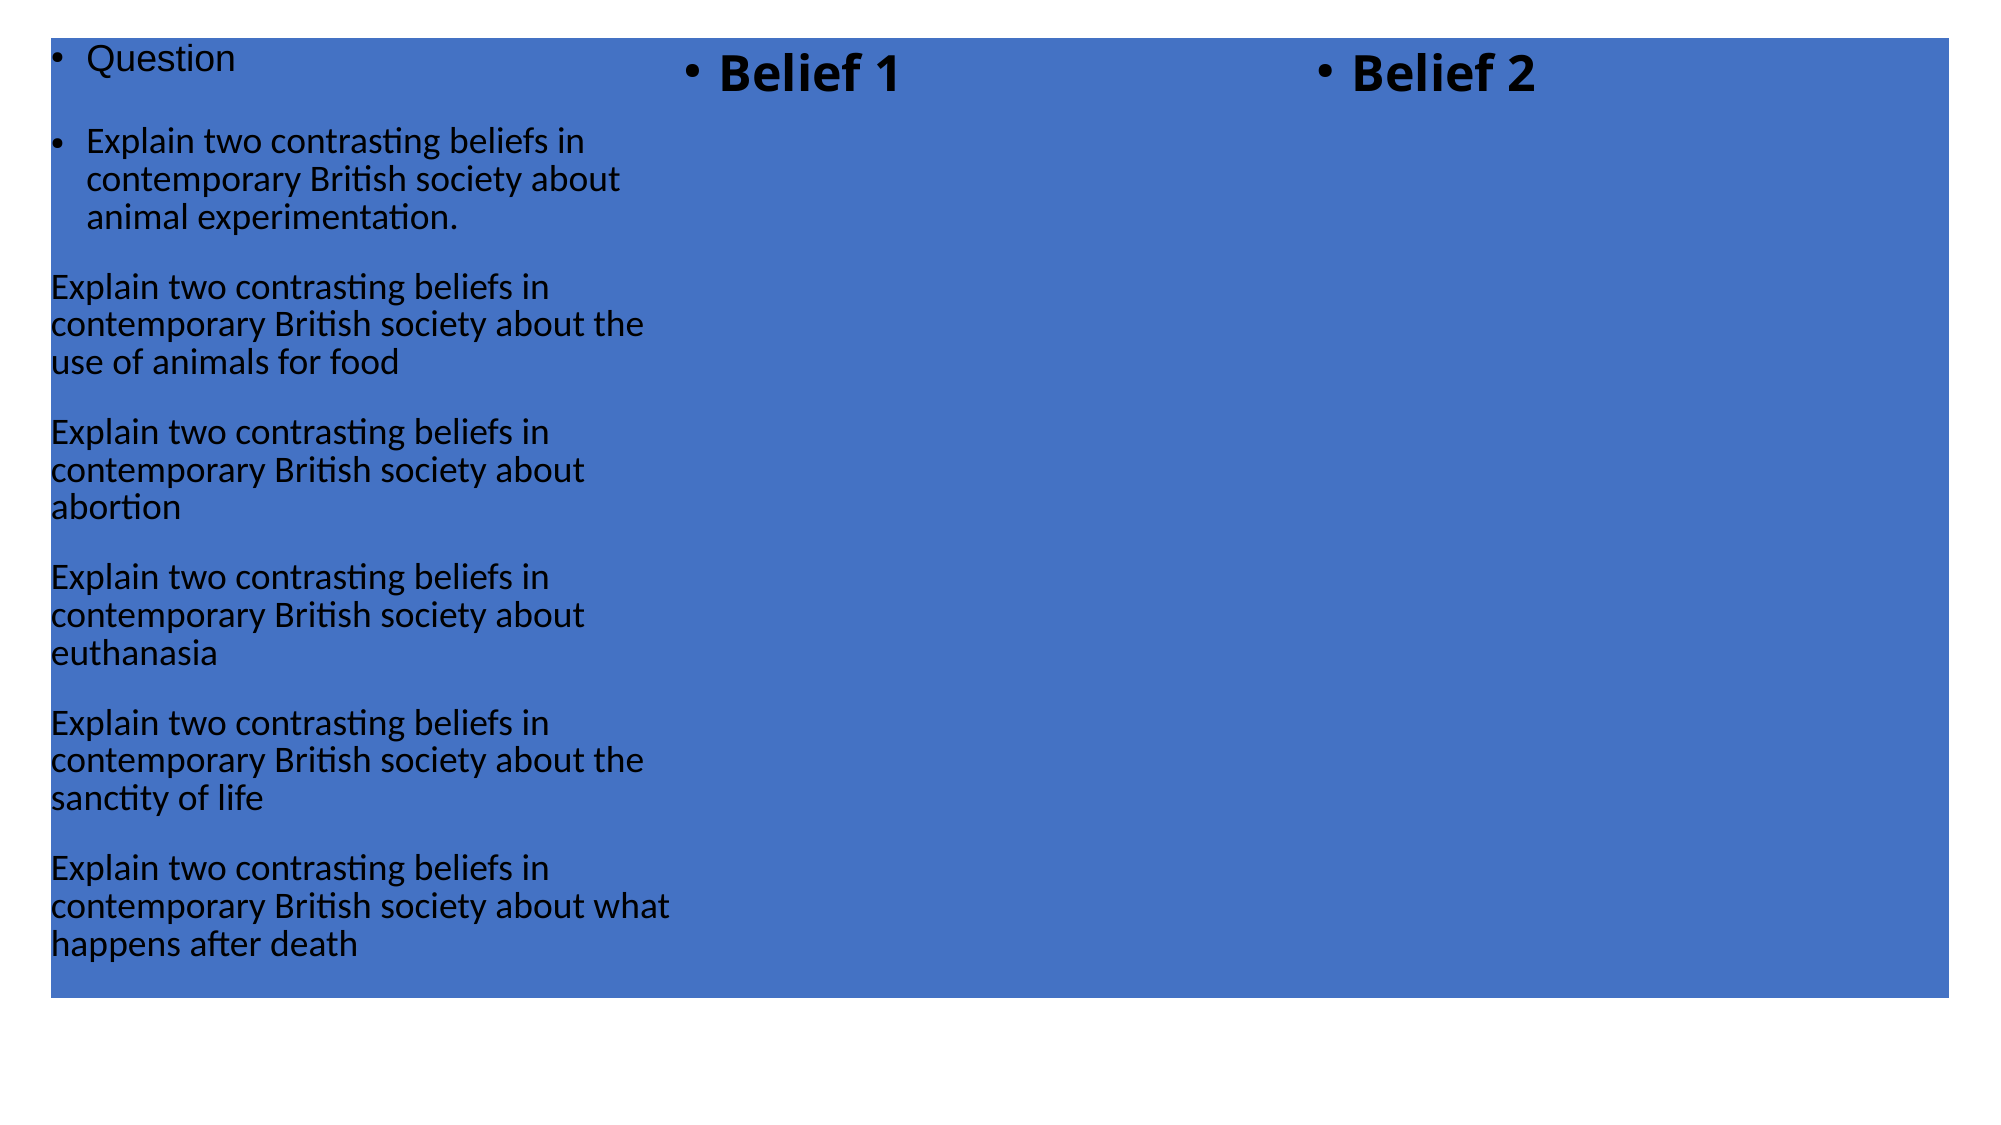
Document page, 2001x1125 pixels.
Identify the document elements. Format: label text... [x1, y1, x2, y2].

table_cell Explain two contrasting beliefs in contemporary British society about animal experimentation. [51, 126, 684, 271]
table_header Belief 1 [684, 38, 1316, 126]
table_cell Explain two contrasting beliefs in contemporary British society about the use of animals for food [51, 271, 684, 416]
table_cell [1316, 852, 1949, 998]
table_cell [684, 562, 1316, 707]
table_cell [1316, 416, 1949, 562]
table_cell Explain two contrasting beliefs in contemporary British society about abortion [51, 416, 684, 562]
table_cell [684, 416, 1316, 562]
table_header Belief 2 [1316, 38, 1949, 126]
table_header Question [51, 38, 684, 126]
table_cell Explain two contrasting beliefs in contemporary British society about euthanasia [51, 562, 684, 707]
table_cell [684, 271, 1316, 416]
table_cell [684, 126, 1316, 271]
table_cell [684, 707, 1316, 852]
table_cell [1316, 562, 1949, 707]
table_cell [684, 852, 1316, 998]
table_cell [1316, 126, 1949, 271]
table_cell [1316, 707, 1949, 852]
table_cell Explain two contrasting beliefs in contemporary British society about what happens after death [51, 852, 684, 998]
table_cell Explain two contrasting beliefs in contemporary British society about the sanctity of life [51, 707, 684, 852]
table_cell [1316, 271, 1949, 416]
